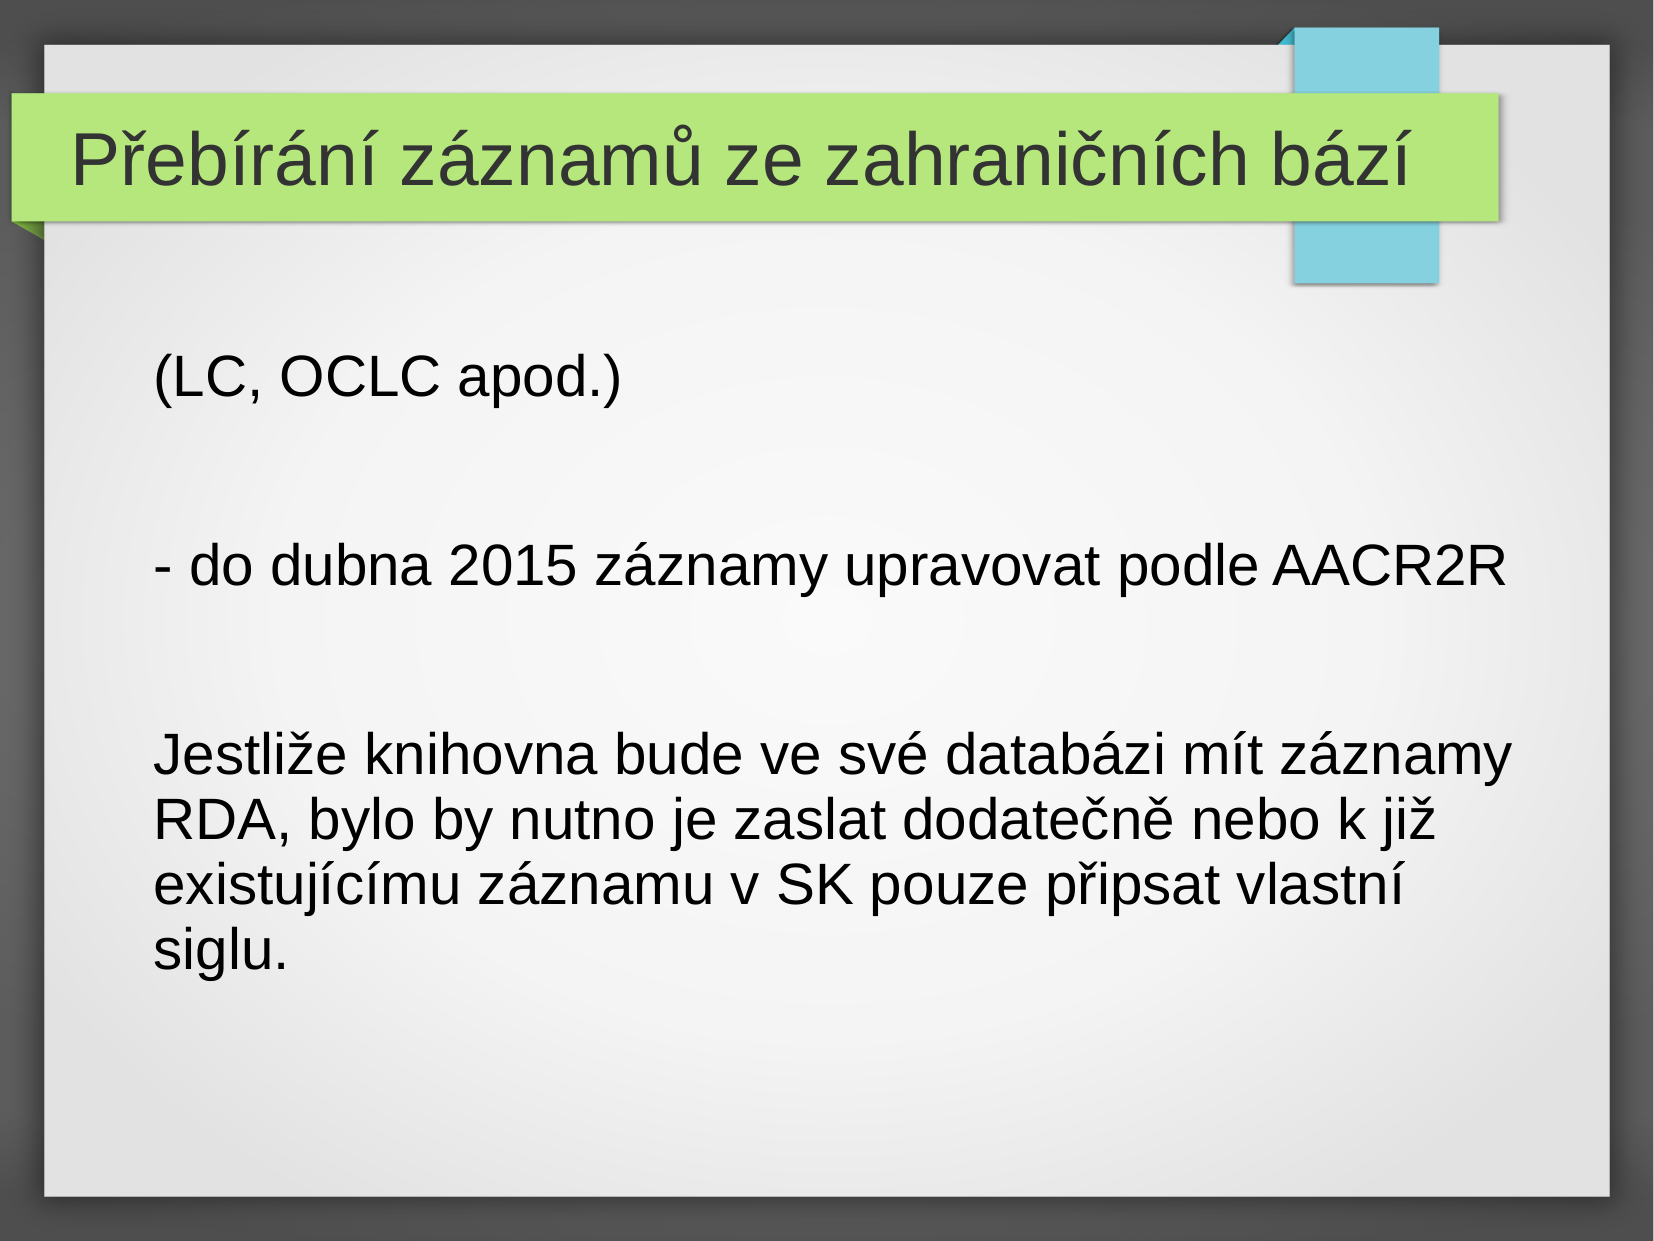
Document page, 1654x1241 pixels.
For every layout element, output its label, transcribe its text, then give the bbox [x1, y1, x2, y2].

title Přebírání záznamů ze zahraničních bází [70, 106, 1489, 213]
picture [0, 0, 1654, 1241]
list (LC, OCLC apod.) - do dubna 2015 záznamy upravovat podle AACR2R Jestliže knihovna bude ve své databázi mít záznamy RDA, bylo by nutno je zaslat dodatečně nebo k již existujícímu záznamu v SK pouze připsat vlastní siglu. [82, 343, 1538, 1063]
